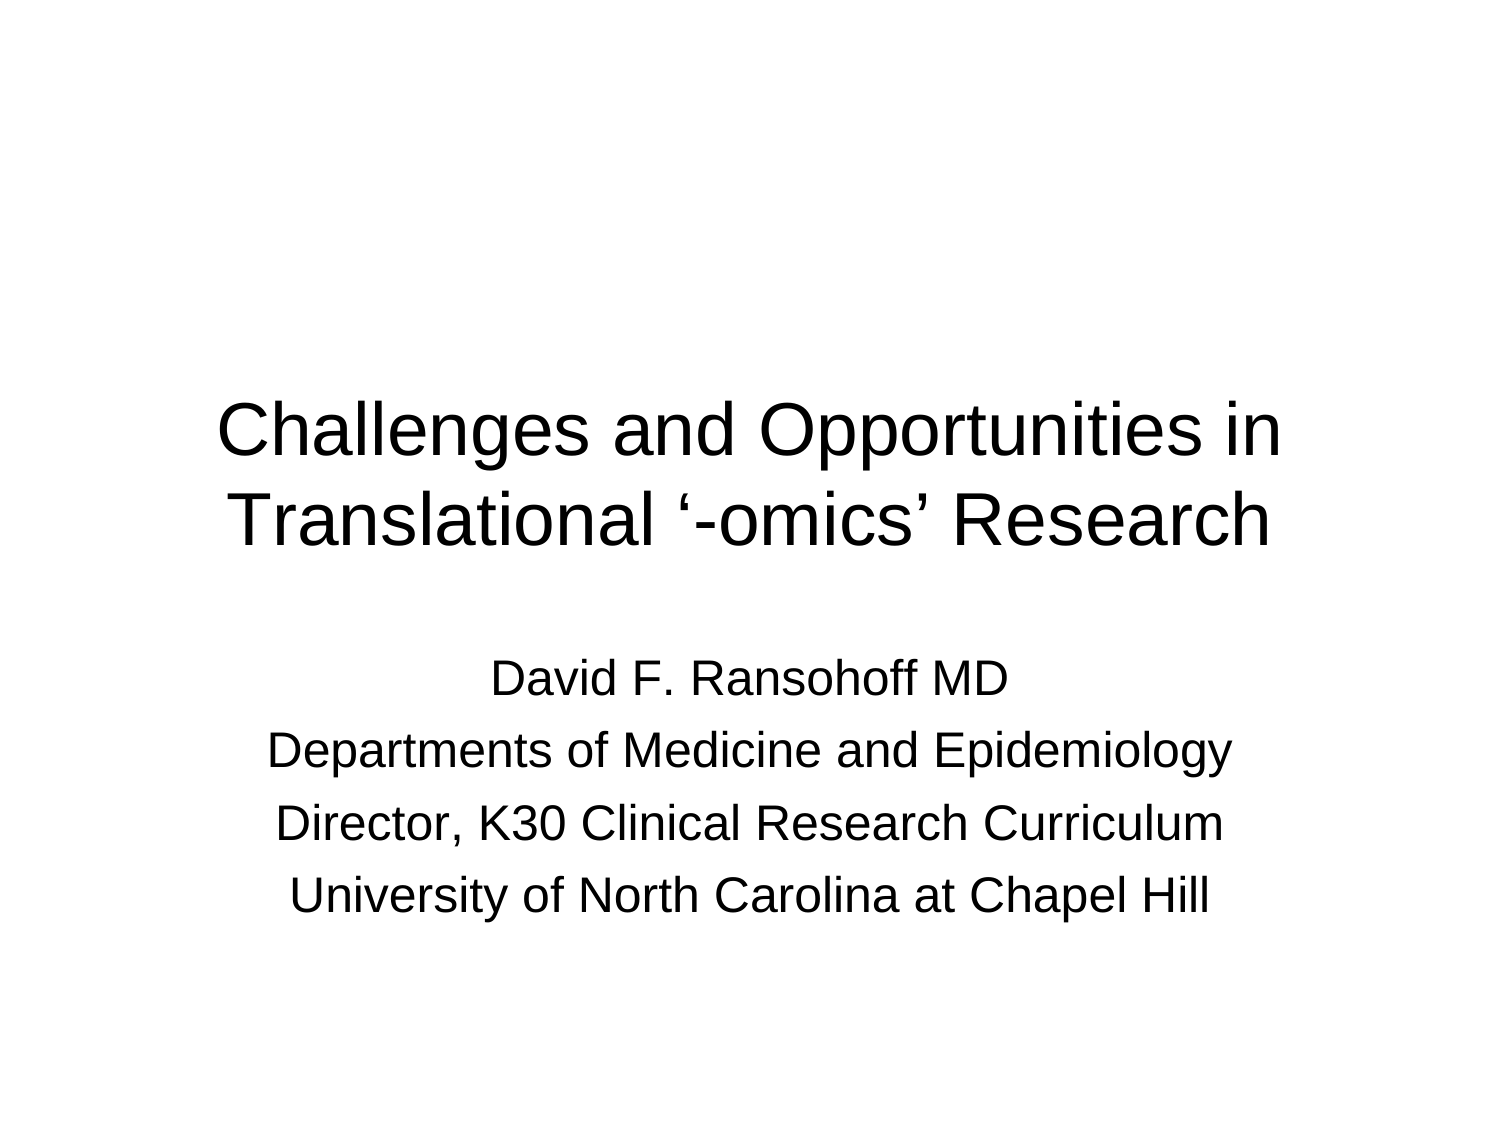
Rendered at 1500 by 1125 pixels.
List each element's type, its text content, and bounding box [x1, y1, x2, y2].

title Challenges and Opportunities in Translational ‘-omics’ Research [112, 349, 1388, 591]
text_box David F. Ransohoff MD Departments of Medicine and Epidemiology Director, K30 Clinical Research Curriculum University of North Carolina at Chapel Hill [225, 637, 1276, 1075]
